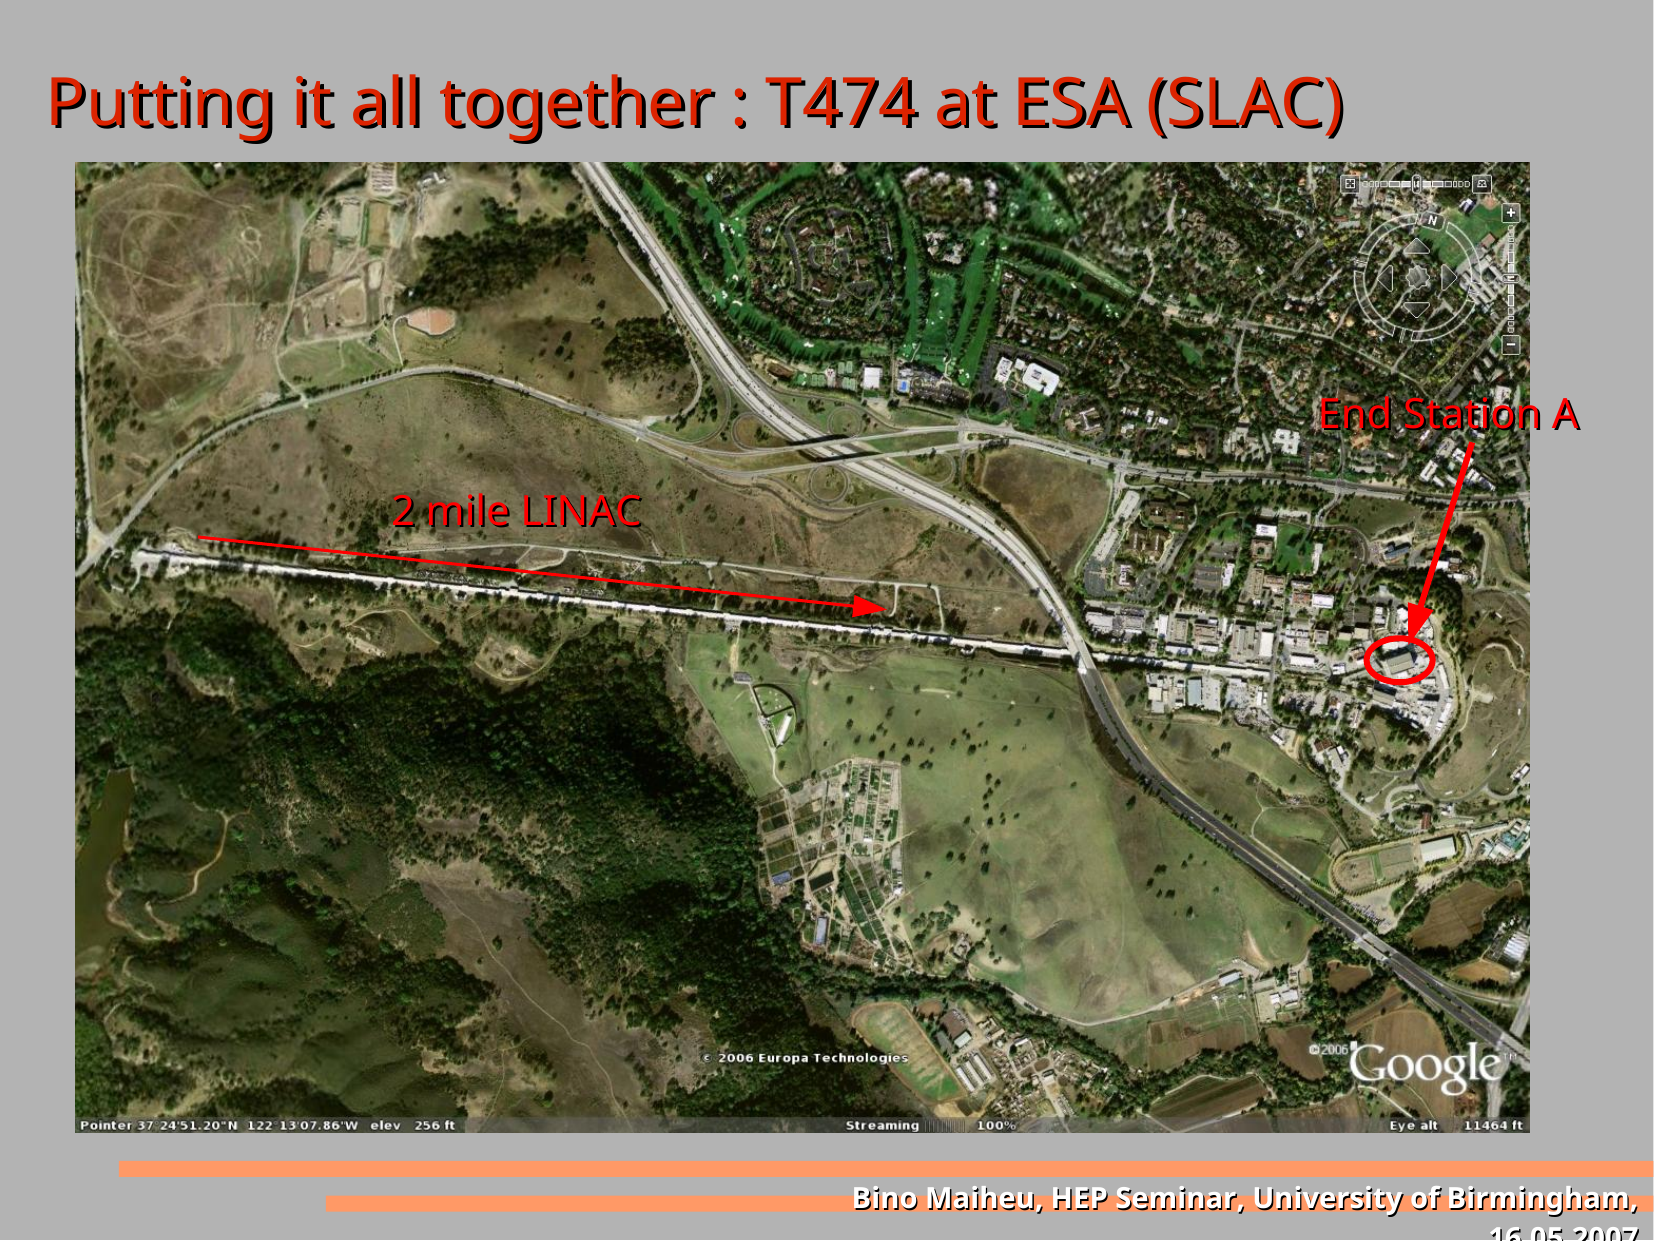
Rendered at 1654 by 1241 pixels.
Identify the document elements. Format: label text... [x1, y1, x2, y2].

text_box Putting it all together : T474 at ESA (SLAC) [31, 46, 1625, 142]
text_box End Station A [1302, 376, 1582, 442]
picture [75, 162, 1530, 1133]
text_box 2 mile LINAC [376, 473, 646, 539]
text_box Bino Maiheu, HEP Seminar, University of Birmingham, 16.05.2007 [684, 1170, 1654, 1221]
picture [1370, 642, 1429, 679]
